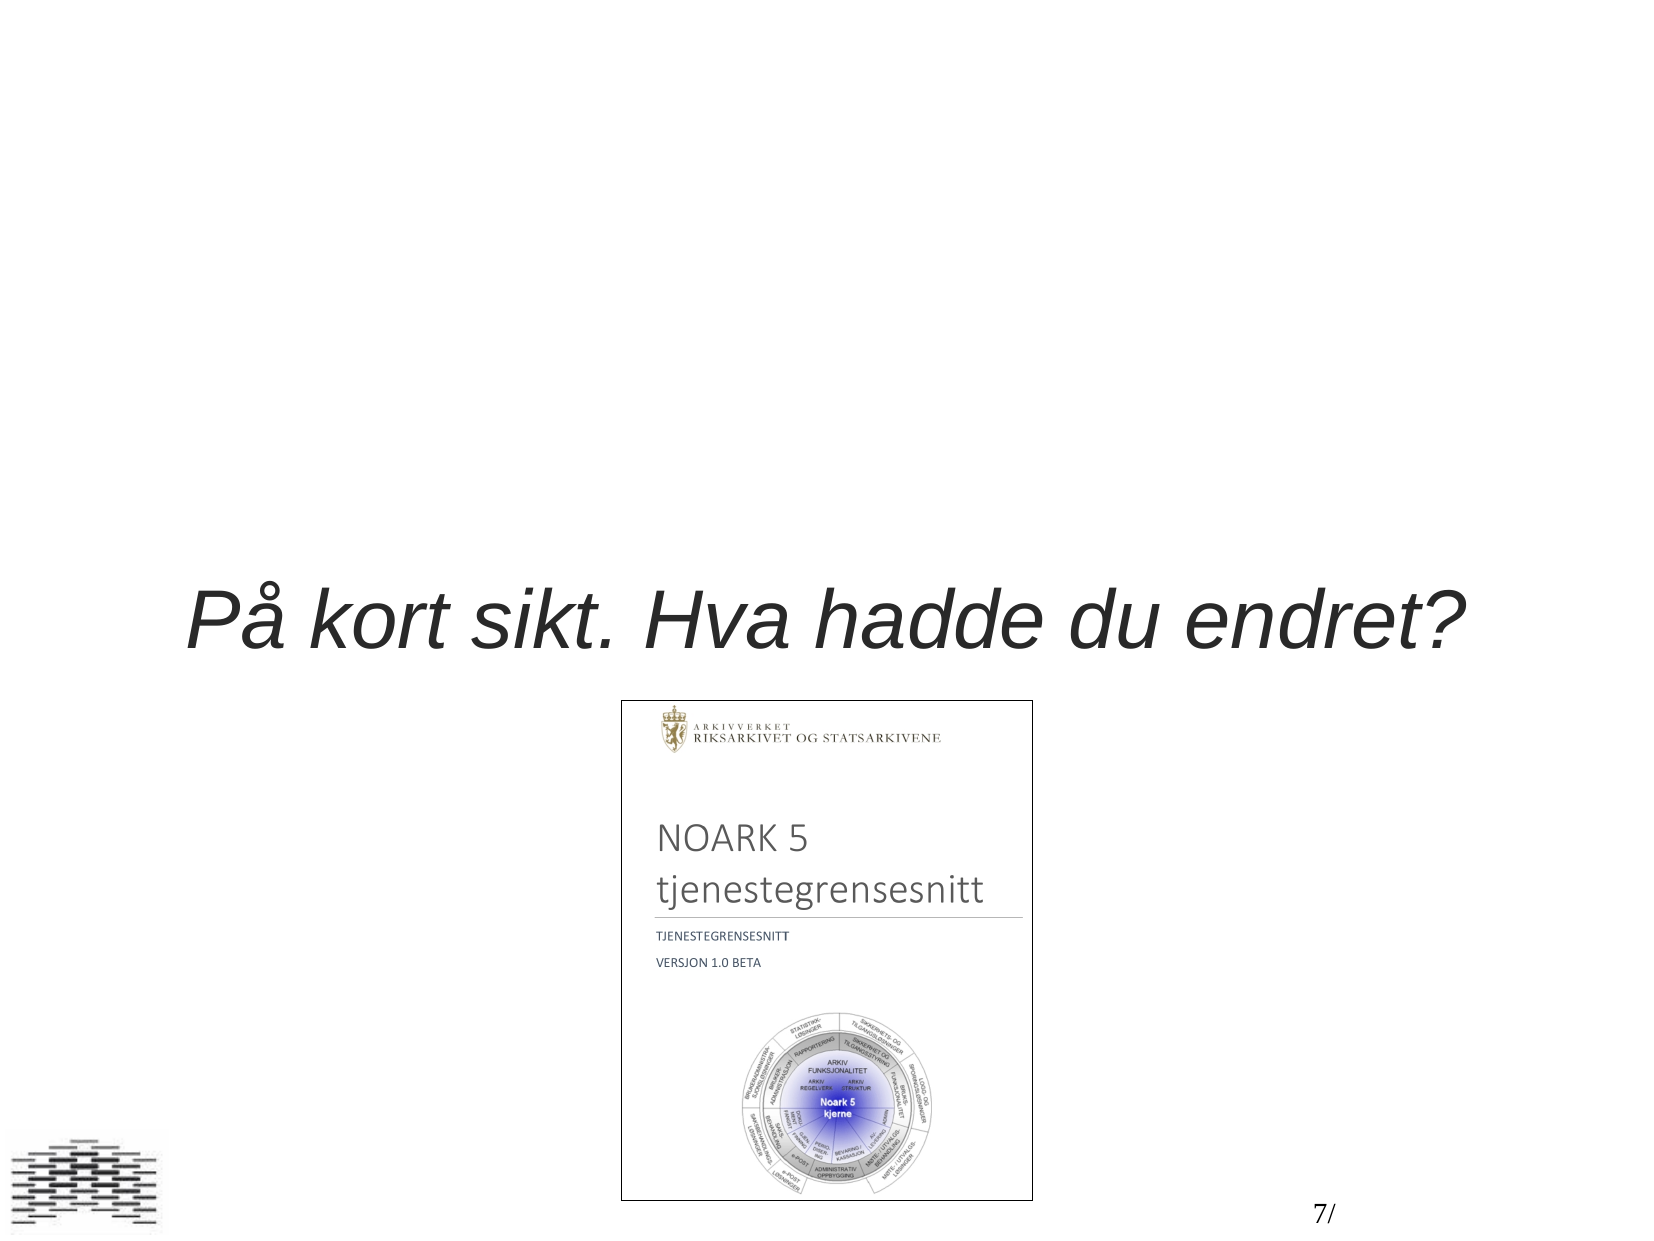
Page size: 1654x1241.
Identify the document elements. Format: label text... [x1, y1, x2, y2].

text_box På kort sikt. Hva hadde du endret? [27, 566, 1626, 674]
picture [621, 700, 1033, 1201]
